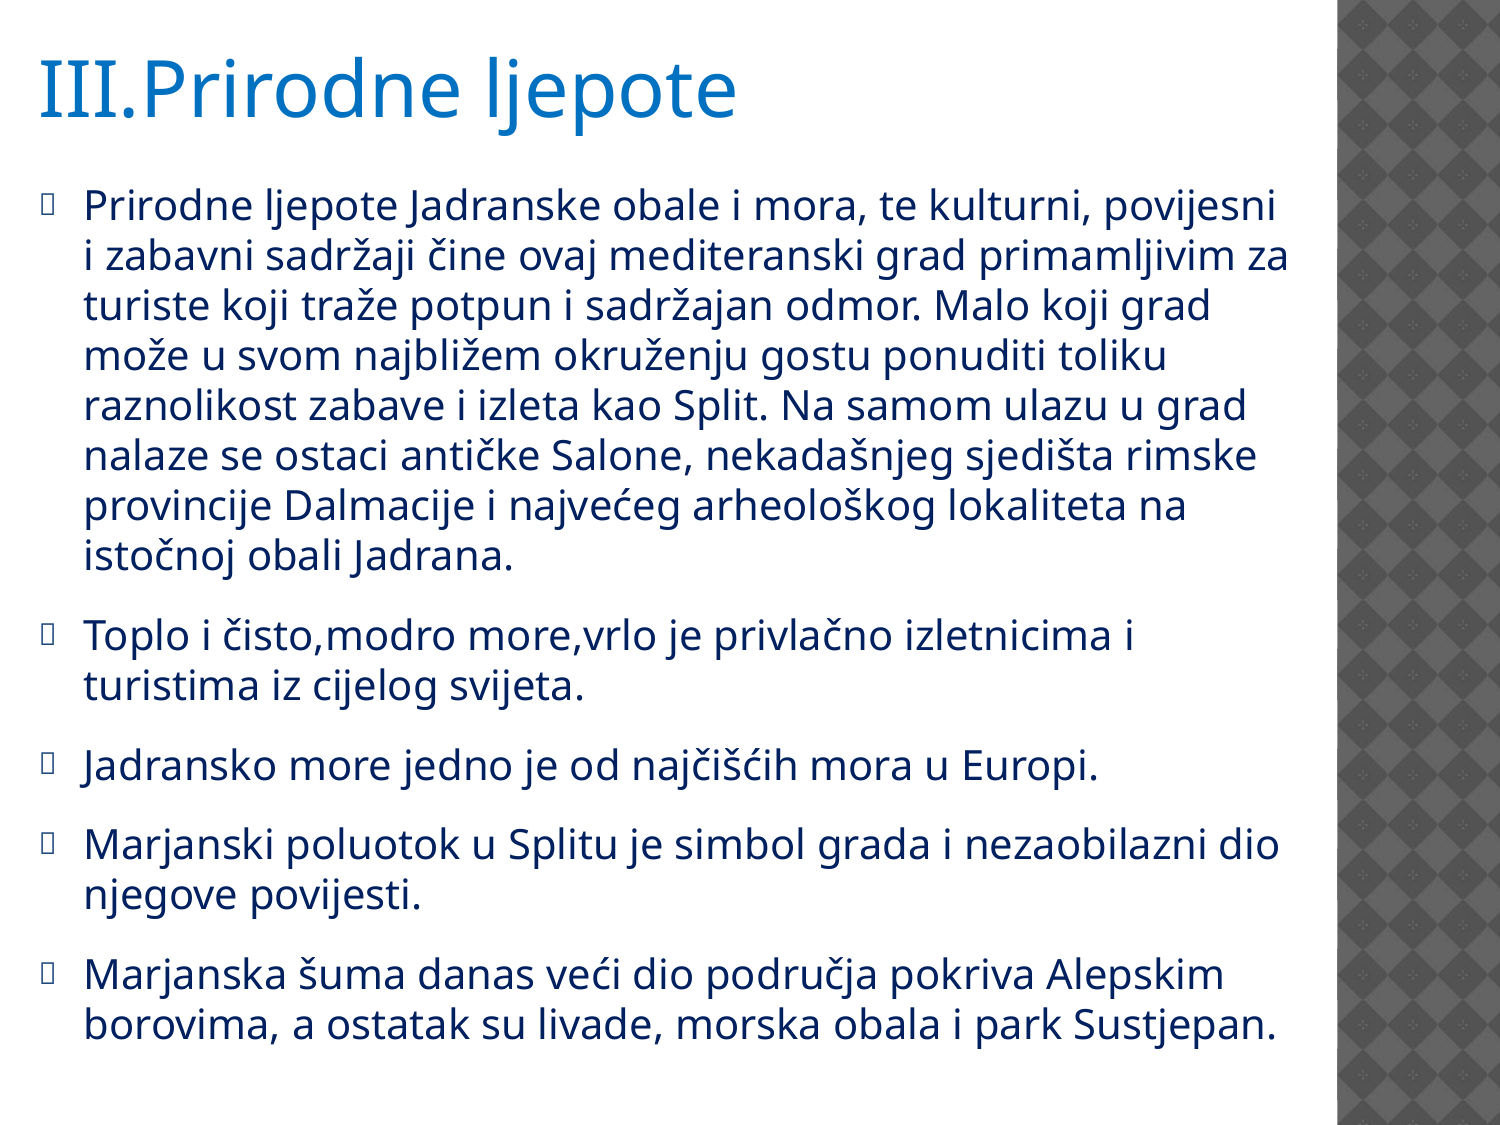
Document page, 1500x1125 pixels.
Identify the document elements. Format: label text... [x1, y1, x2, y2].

list Prirodne ljepote Jadranske obale i mora, te kulturni, povijesni i zabavni sadržaji čine ovaj mediteranski grad primamljivim za turiste koji traže potpun i sadržajan odmor. Malo koji grad može u svom najbližem okruženju gostu ponuditi toliku raznolikost zabave i izleta kao Split. Na samom ulazu u grad nalaze se ostaci antičke Salone, nekadašnjeg sjedišta rimske provincije Dalmacije i najvećeg arheološkog lokaliteta na istočnoj obali Jadrana. Toplo i čisto,modro more,vrlo je privlačno izletnicima i turistima iz cijelog svijeta. Jadransko more jedno je od najčišćih mora u Europi. Marjanski poluotok u Splitu je simbol grada i nezaobilazni dio njegove povijesti. Marjanska šuma danas veći dio područja pokriva Alepskim borovima, a ostatak su livade, morska obala i park Sustjepan. [23, 164, 1313, 1106]
title III.Prirodne ljepote [23, 23, 863, 164]
picture [1337, 0, 1500, 1125]
